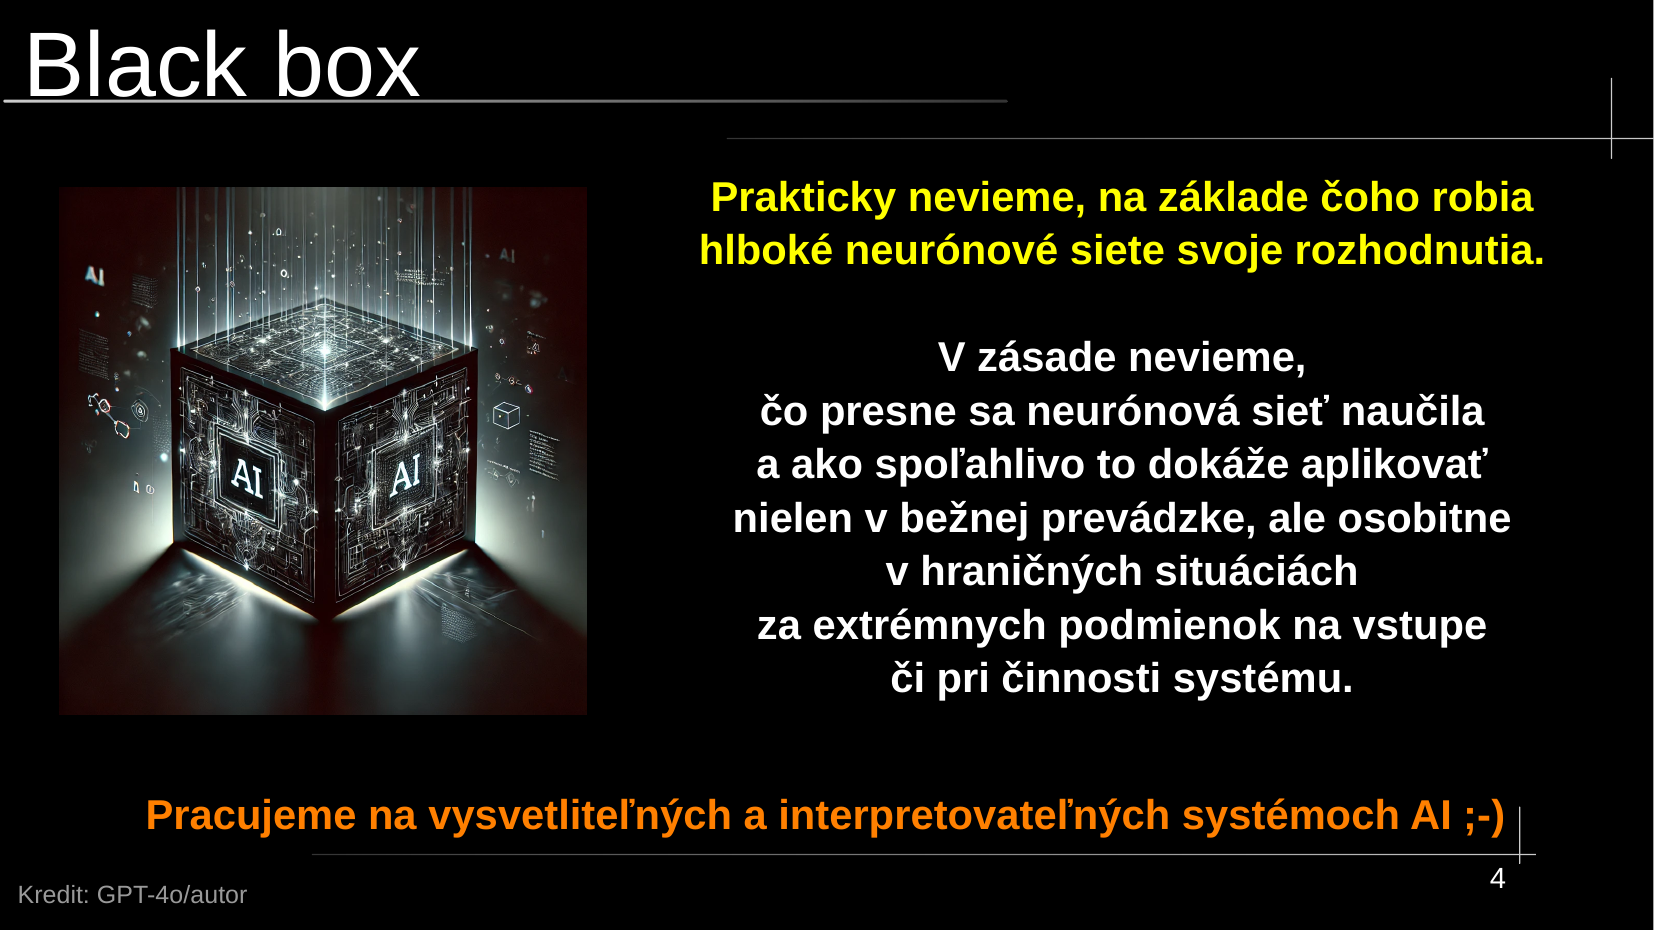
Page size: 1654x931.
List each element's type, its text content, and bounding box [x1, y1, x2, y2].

title Pracujeme na vysvetliteľných a interpretovateľných systémoch AI ;-) [29, 761, 1506, 869]
picture [59, 187, 587, 715]
title Prakticky nevieme, na základe čoho robia hlboké neurónové siete svoje rozhodnutia. V zásade nevieme, čo presne sa neurónová sieť naučila a ako spoľahlivo to dokáže aplikovať nielen v bežnej prevádzke, ale osobitne v hraničných situáciách za extrémnych podmienok na vstupe či pri činnosti systému. [691, 135, 1554, 733]
title Kredit: GPT-4o/autor [17, 862, 1235, 928]
title Black box [23, 11, 1589, 119]
